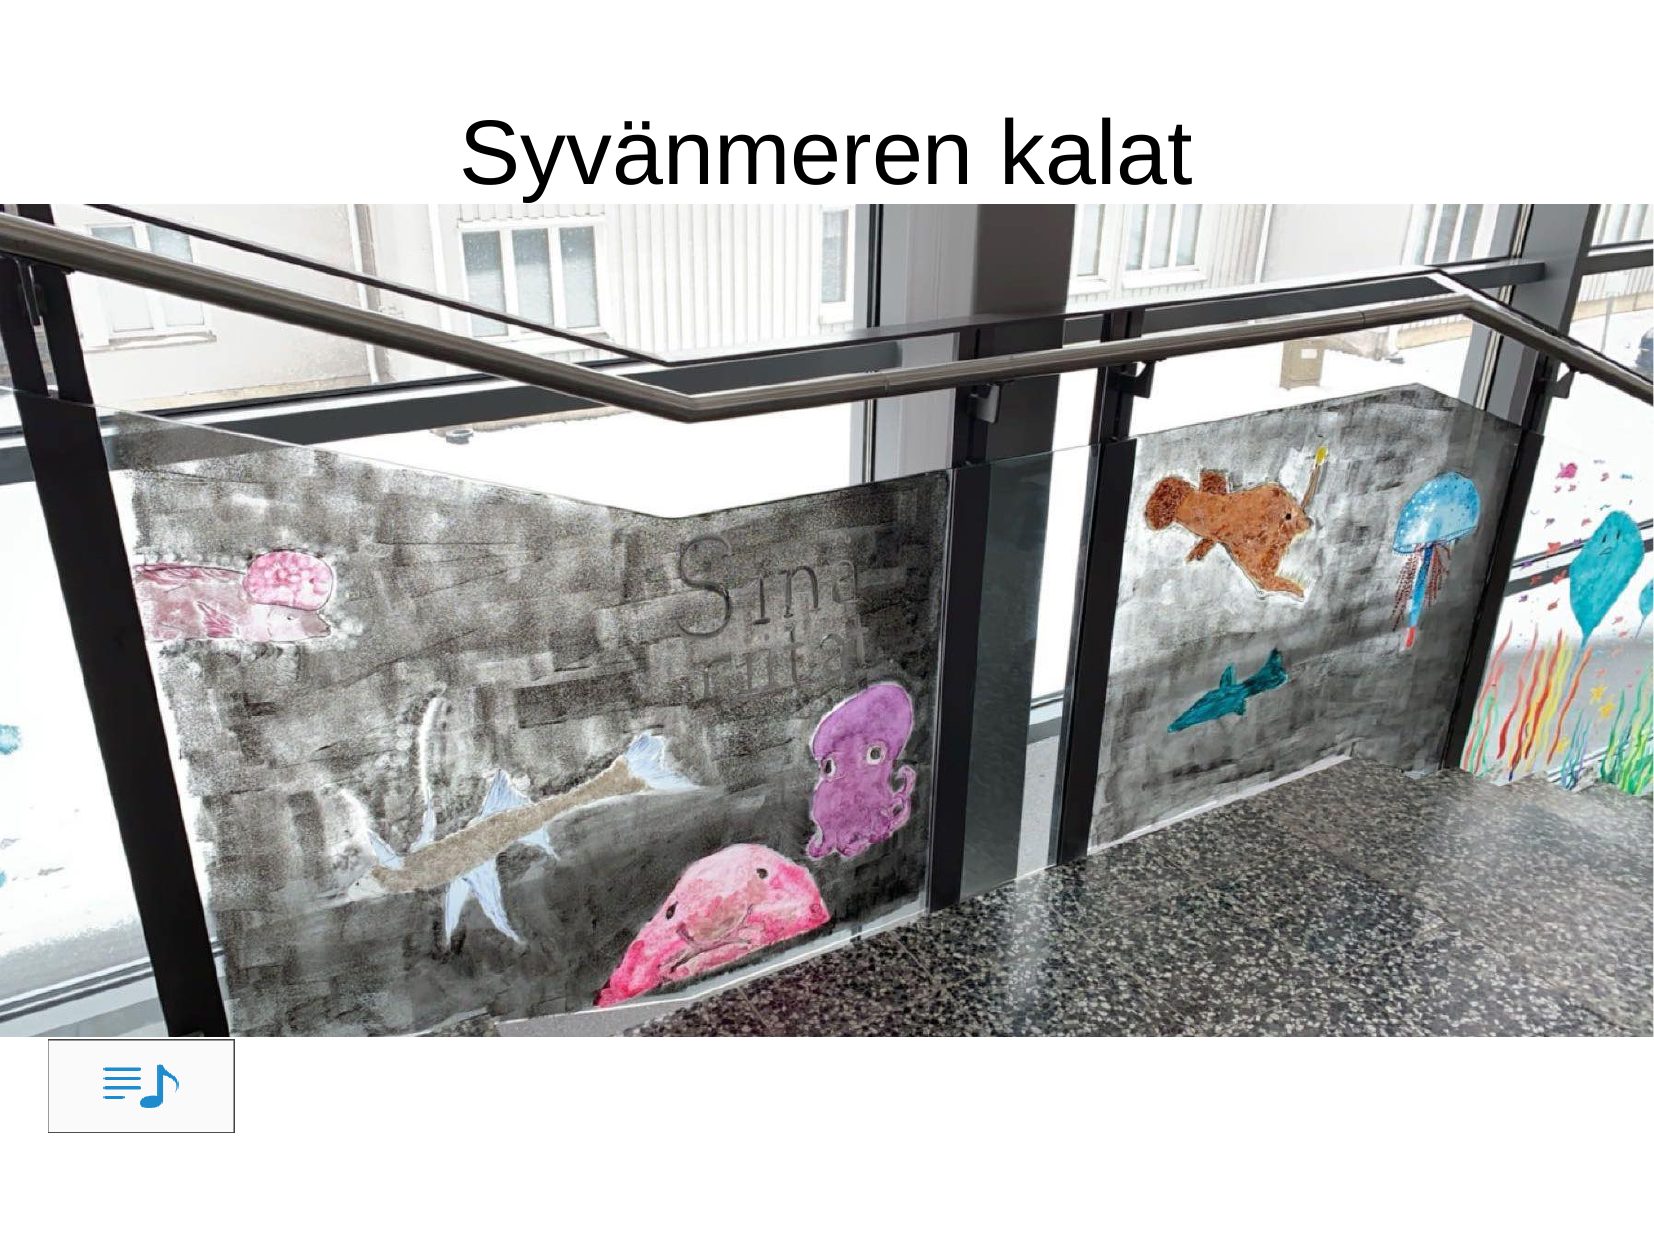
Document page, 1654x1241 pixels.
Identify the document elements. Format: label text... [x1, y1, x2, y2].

picture [0, 204, 1654, 1037]
title Syvänmeren kalat [82, 49, 1571, 204]
text_box [47, 1038, 237, 1134]
